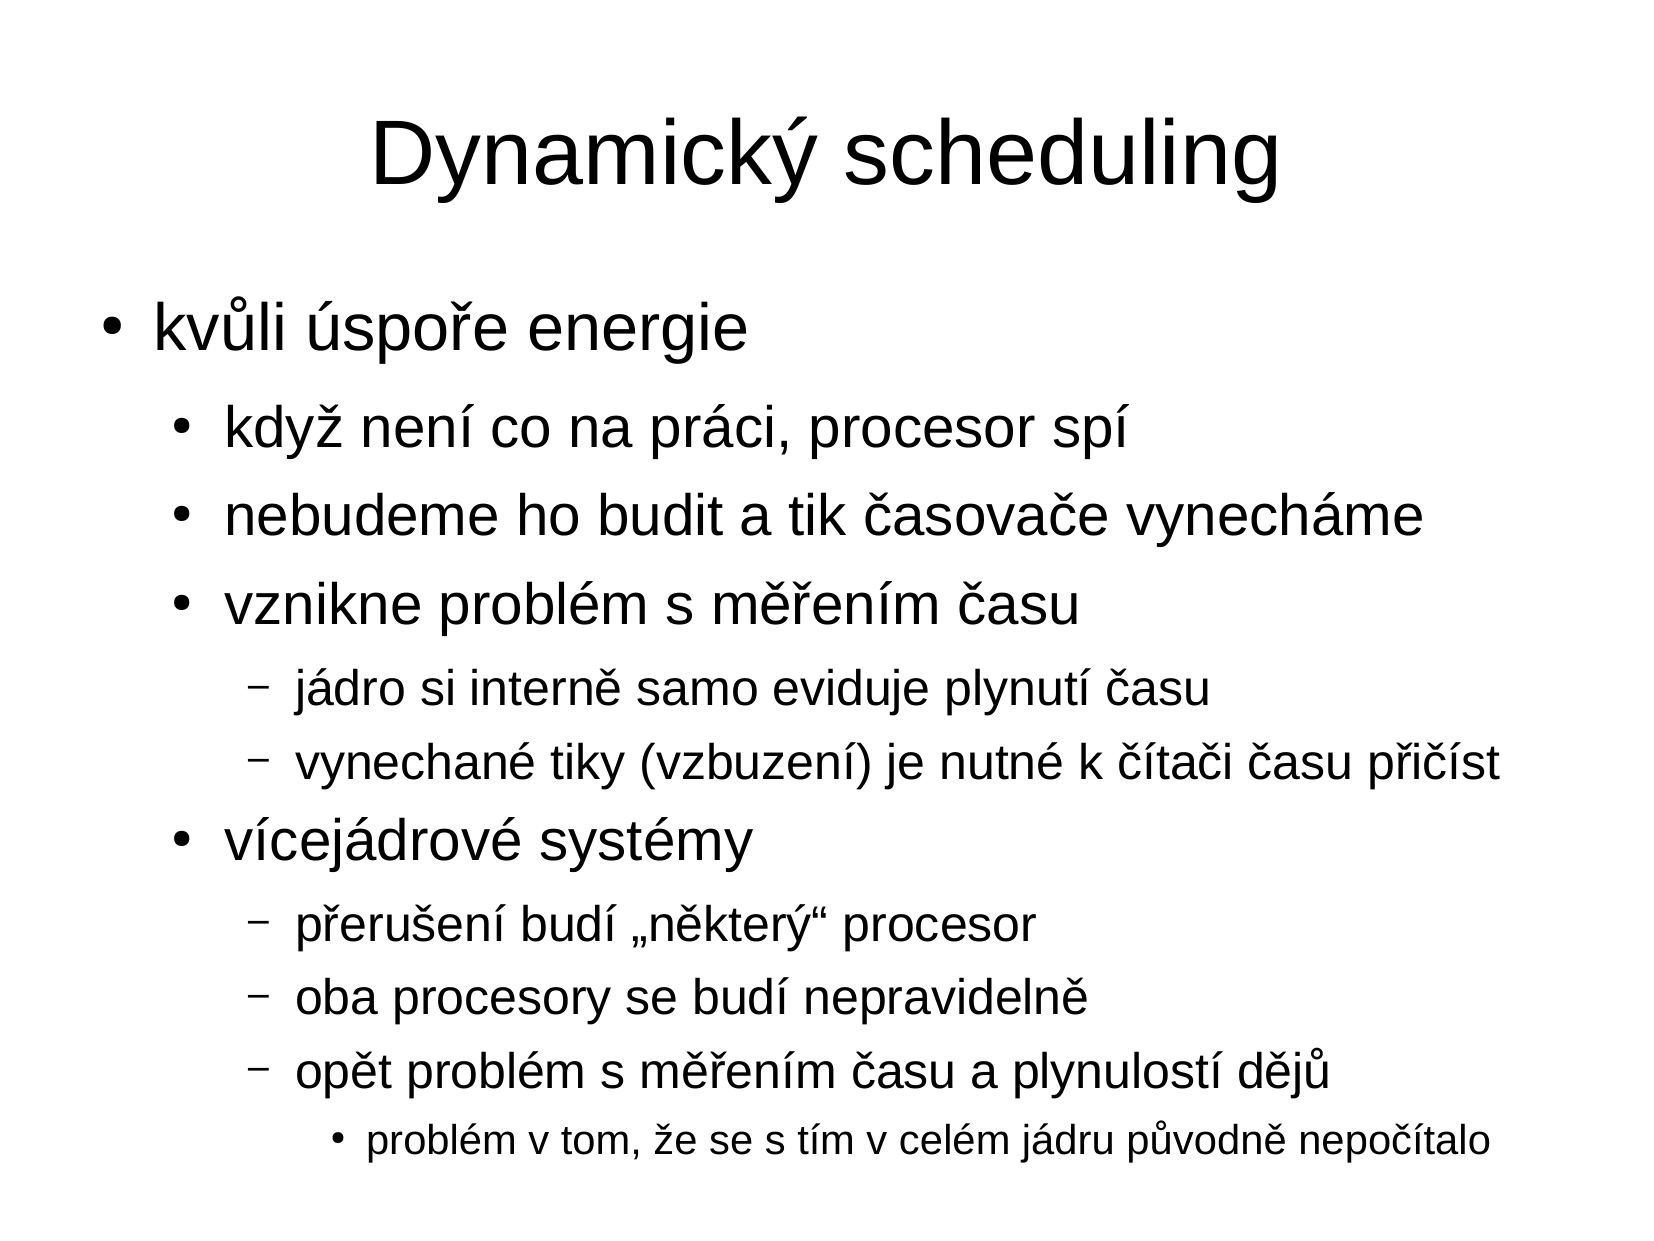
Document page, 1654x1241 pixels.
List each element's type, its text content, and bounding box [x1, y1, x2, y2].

list kvůli úspoře energie když není co na práci, procesor spí nebudeme ho budit a tik časovače vynecháme vznikne problém s měřením času jádro si interně samo eviduje plynutí času vynechané tiky (vzbuzení) je nutné k čítači času přičíst vícejádrové systémy přerušení budí „některý“ procesor oba procesory se budí nepravidelně opět problém s měřením času a plynulostí dějů problém v tom, že se s tím v celém jádru původně nepočítalo [82, 290, 1571, 1163]
title Dynamický scheduling [82, 49, 1571, 257]
